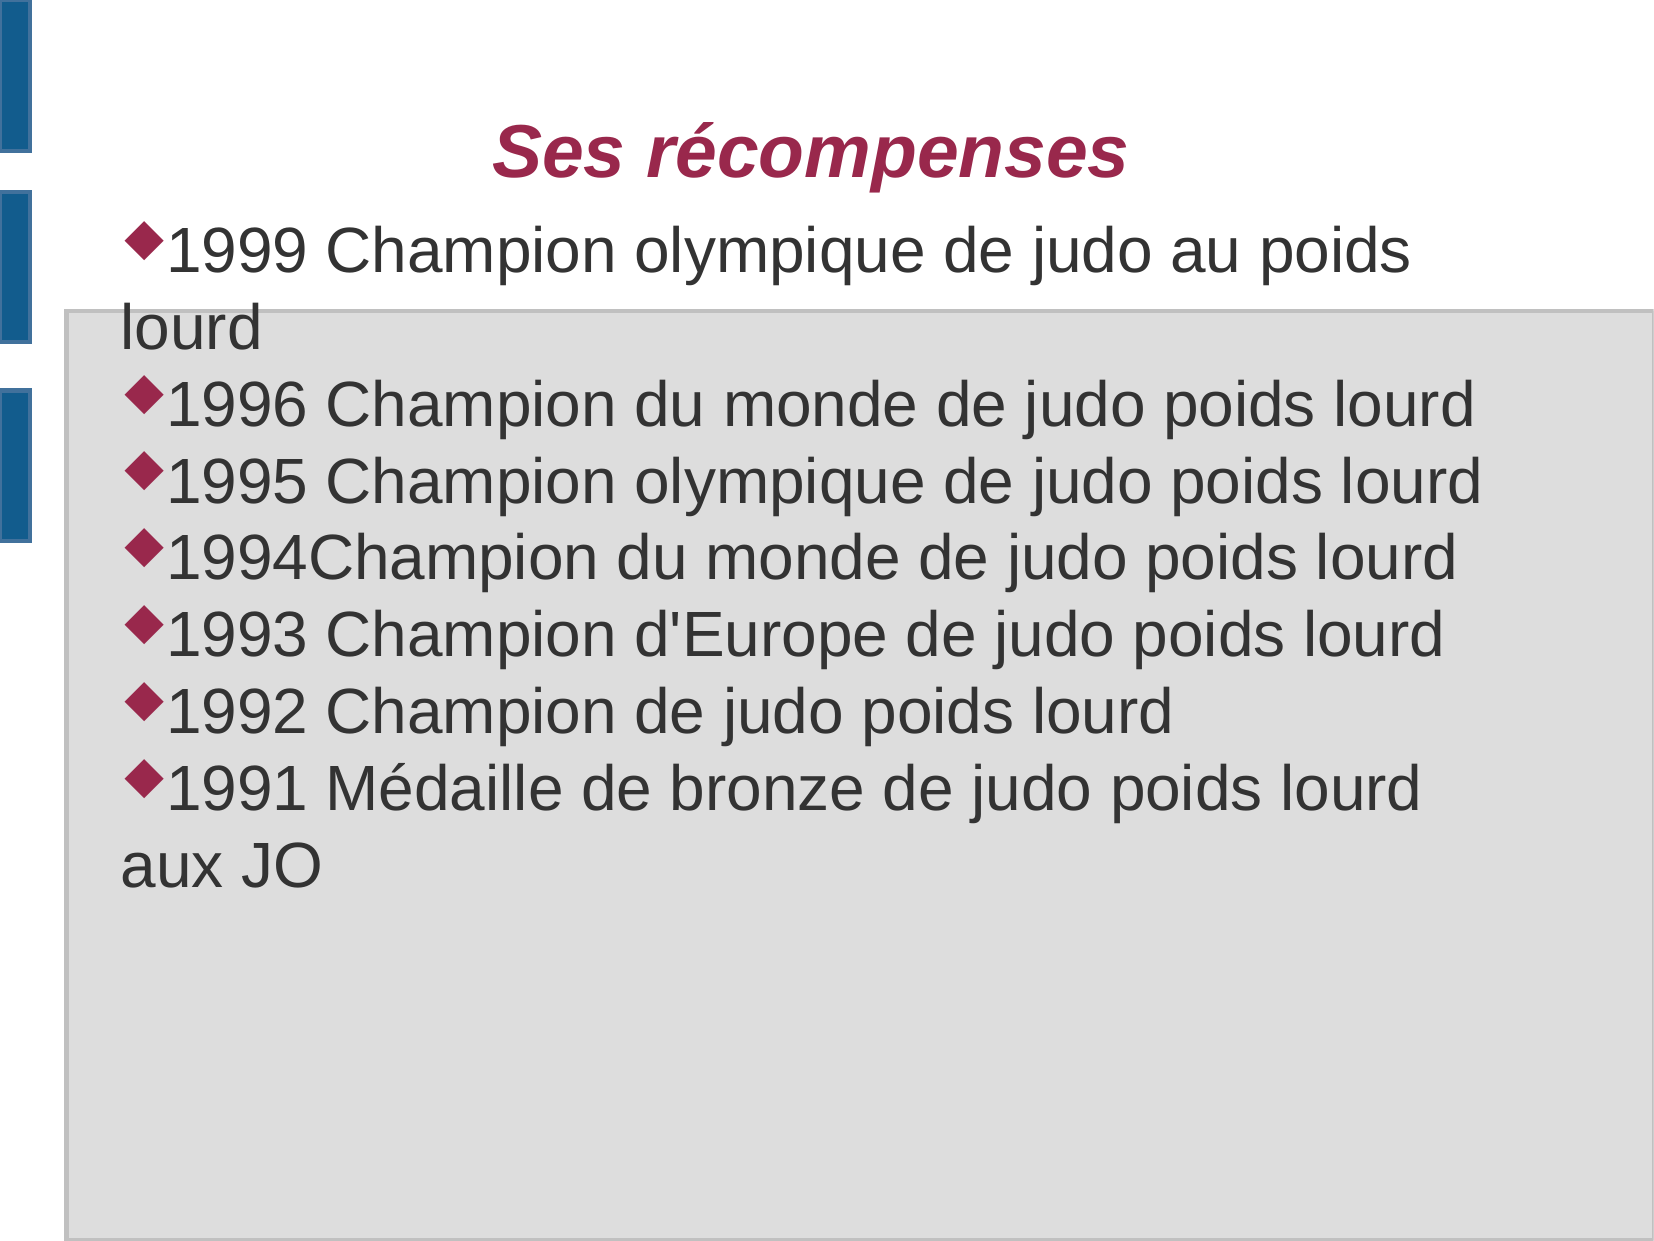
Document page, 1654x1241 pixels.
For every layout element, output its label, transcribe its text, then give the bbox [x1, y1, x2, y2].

title Ses récompenses [88, 43, 1534, 251]
list 1999 Champion olympique de judo au poids lourd 1996 Champion du monde de judo poids lourd 1995 Champion olympique de judo poids lourd 1994Champion du monde de judo poids lourd 1993 Champion d'Europe de judo poids lourd 1992 Champion de judo poids lourd 1991 Médaille de bronze de judo poids lourd aux JO [120, 208, 1502, 1181]
